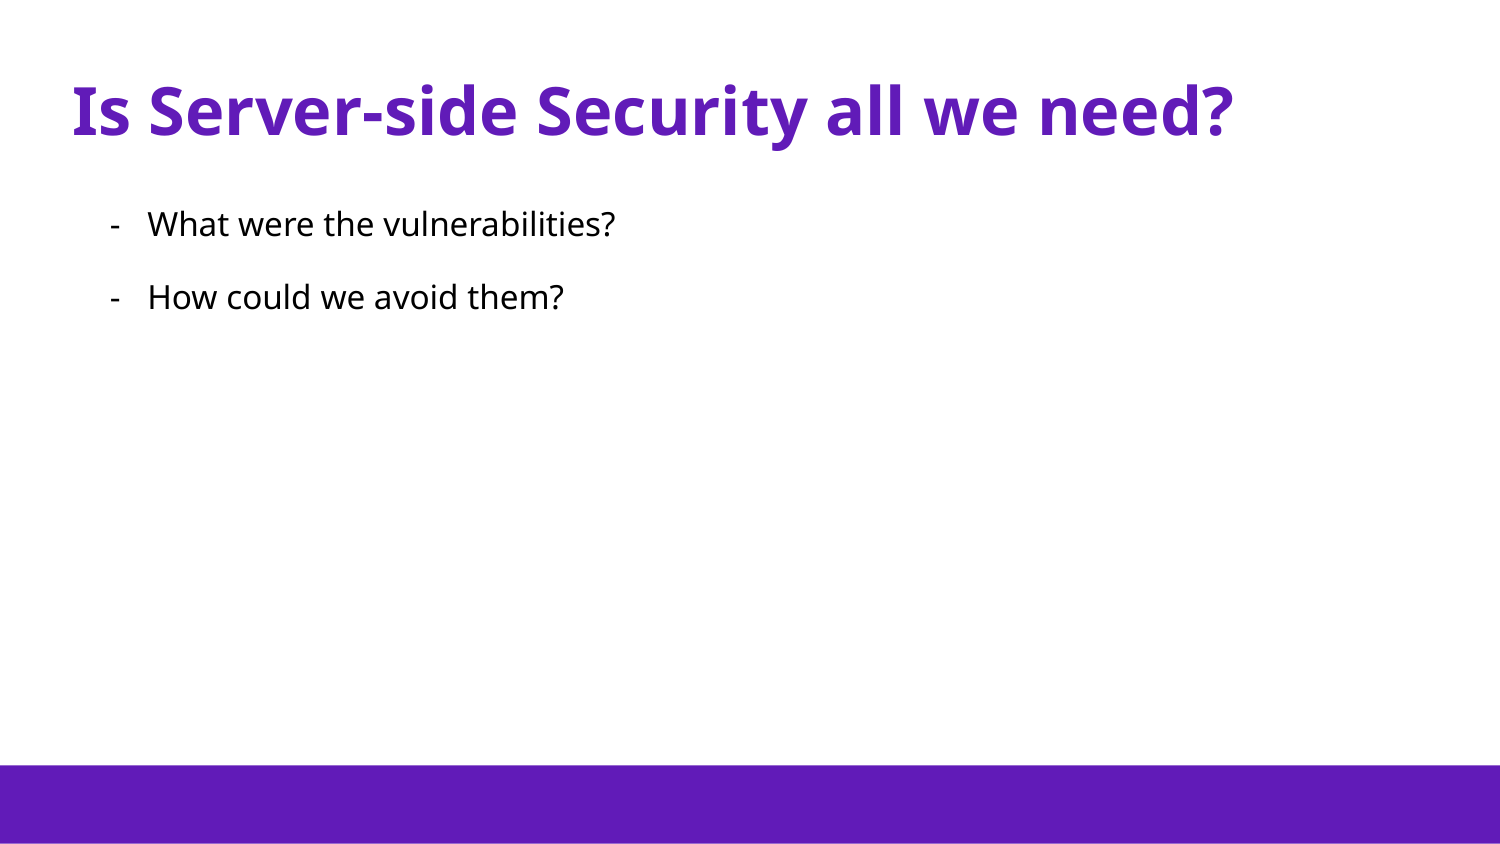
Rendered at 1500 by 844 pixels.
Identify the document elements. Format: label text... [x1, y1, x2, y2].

title Is Server-side Security all we need? [57, 54, 1273, 164]
list What were the vulnerabilities? How could we avoid them? [57, 188, 1273, 709]
